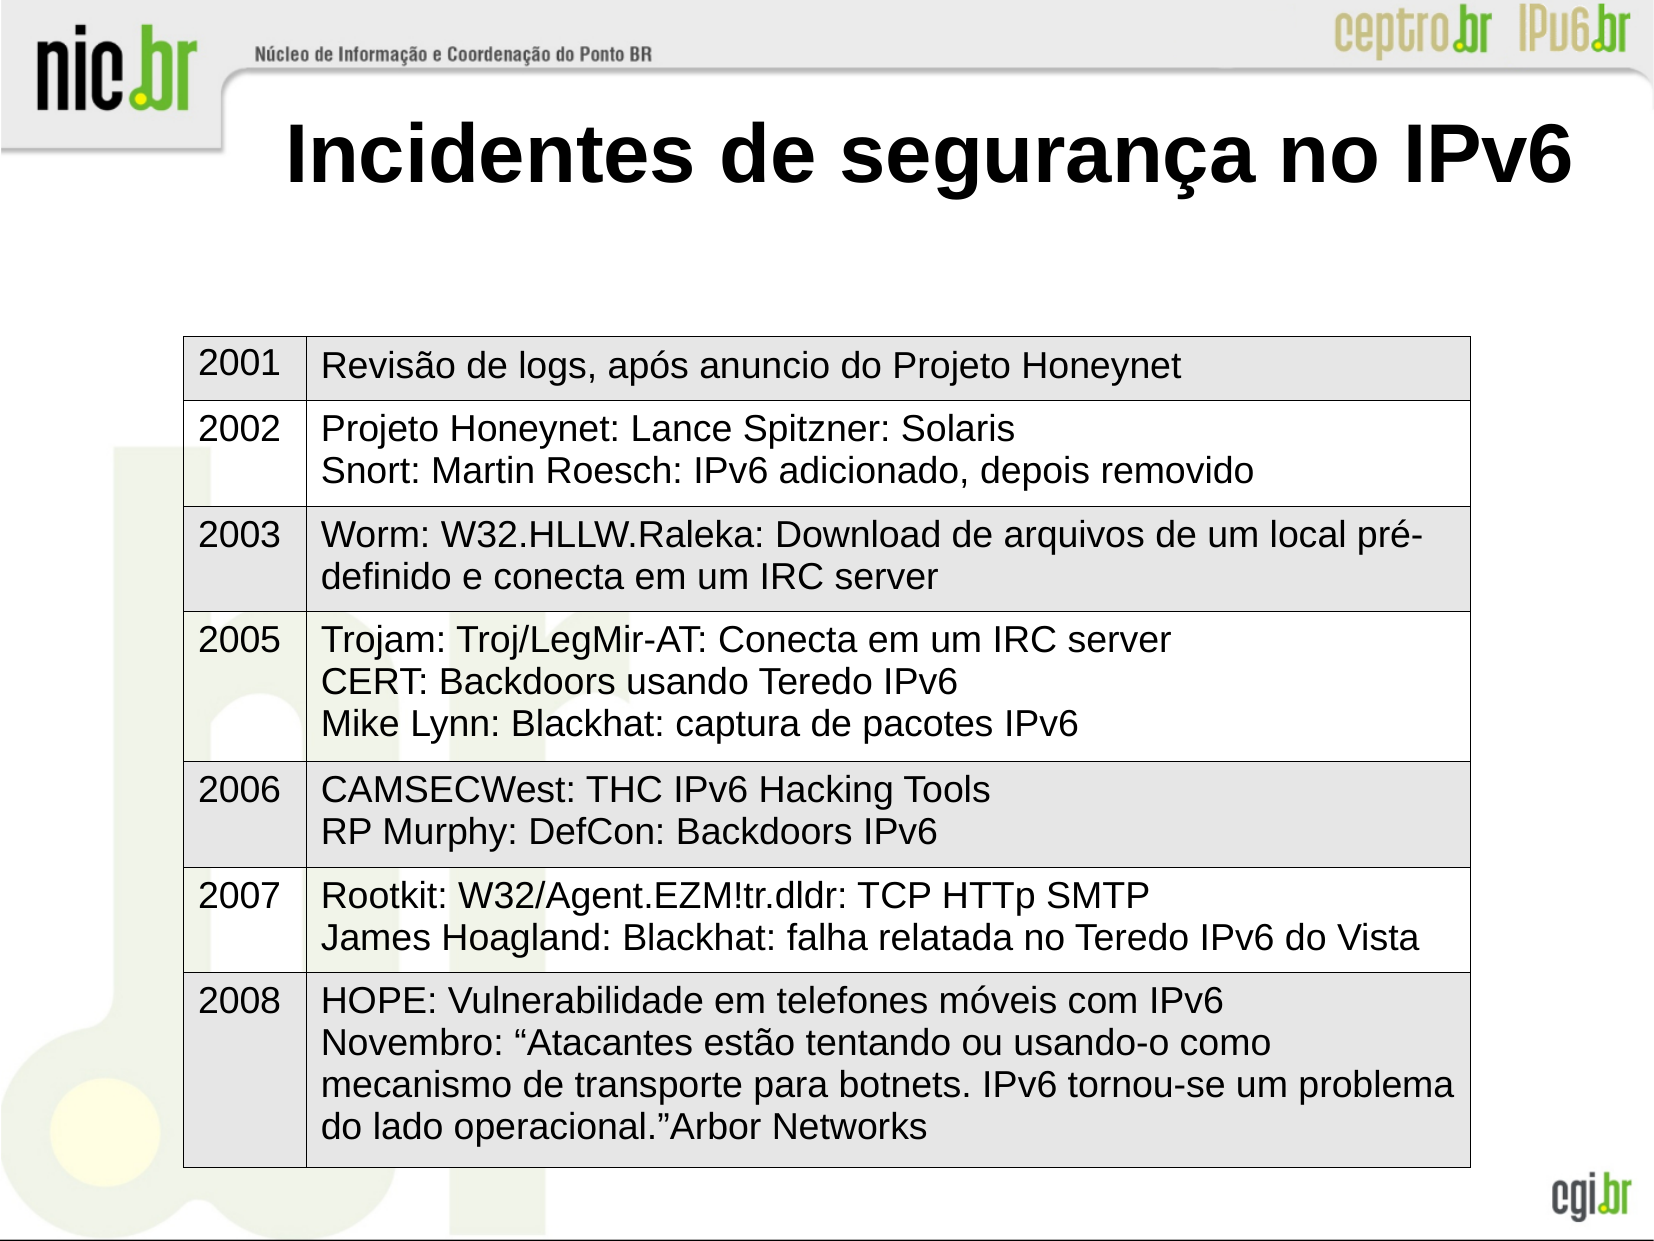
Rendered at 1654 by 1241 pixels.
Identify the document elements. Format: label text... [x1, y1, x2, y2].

table_cell CAMSECWest: THC IPv6 Hacking Tools RP Murphy: DefCon: Backdoors IPv6 [307, 762, 1470, 867]
table_cell 2002 [184, 401, 306, 506]
table_header Revisão de logs, após anuncio do Projeto Honeynet [307, 337, 1470, 400]
table_cell HOPE: Vulnerabilidade em telefones móveis com IPv6 Novembro: “Atacantes estão tentando ou usando-o como mecanismo de transporte para botnets. IPv6 tornou-se um problema do lado operacional.”Arbor Networks [307, 973, 1470, 1167]
table_cell Worm: W32.HLLW.Raleka: Download de arquivos de um local pré-definido e conecta em um IRC server [307, 507, 1470, 611]
table_header 2001 [184, 337, 306, 400]
table_cell 2005 [184, 612, 306, 761]
text_box Incidentes de segurança no IPv6 [206, 91, 1654, 209]
table_cell 2006 [184, 762, 306, 867]
table_cell Rootkit: W32/Agent.EZM!tr.dldr: TCP HTTp SMTP James Hoagland: Blackhat: falha relatada no Teredo IPv6 do Vista [307, 868, 1470, 972]
table_cell Projeto Honeynet: Lance Spitzner: Solaris Snort: Martin Roesch: IPv6 adicionado, depois removido [307, 401, 1470, 506]
table_cell 2007 [184, 868, 306, 972]
picture [0, 0, 1654, 1241]
table_cell Trojam: Troj/LegMir-AT: Conecta em um IRC server CERT: Backdoors usando Teredo IPv6 Mike Lynn: Blackhat: captura de pacotes IPv6 [307, 612, 1470, 761]
table_cell 2003 [184, 507, 306, 611]
table_cell 2008 [184, 973, 306, 1167]
